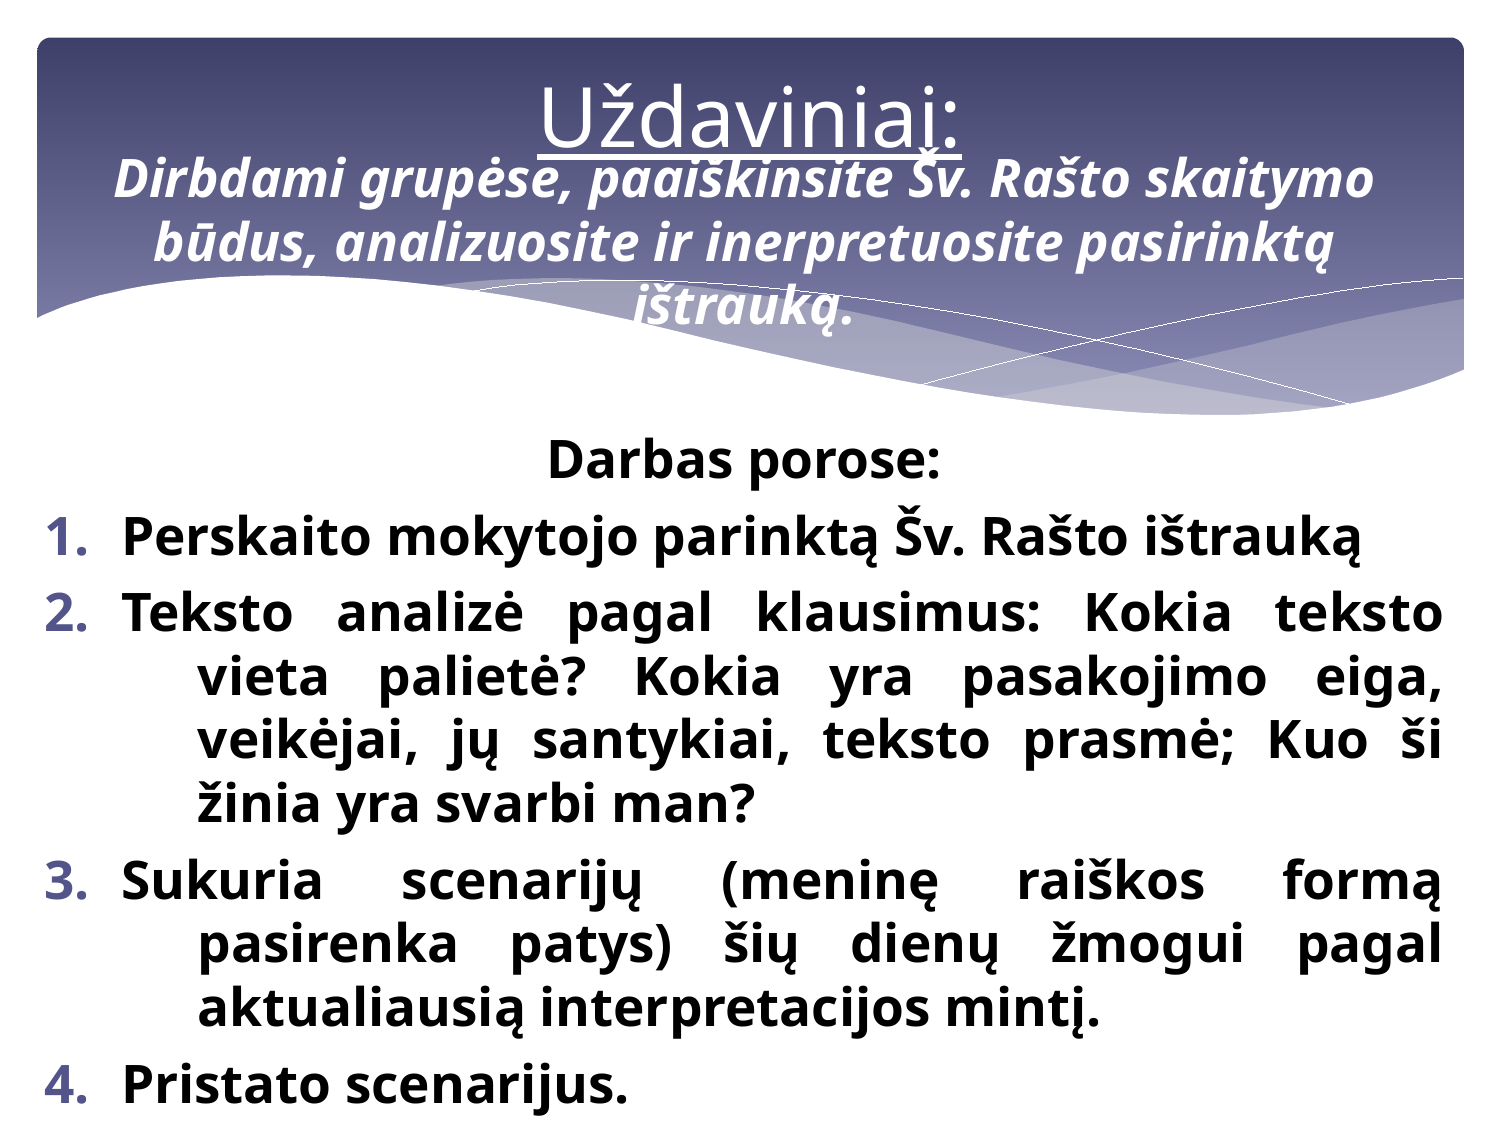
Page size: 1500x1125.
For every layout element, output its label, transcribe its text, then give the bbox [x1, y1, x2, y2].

list Dirbdami grupėse, paaiškinsite Šv. Rašto skaitymo būdus, analizuosite ir inerpretuosite pasirinktą ištrauką. Darbas porose: Perskaito mokytojo parinktą Šv. Rašto ištrauką Teksto analizė pagal klausimus: Kokia teksto vieta palietė? Kokia yra pasakojimo eiga, veikėjai, jų santykiai, teksto prasmė; Kuo ši žinia yra svarbi man? Sukuria scenarijų (meninę raiškos formą pasirenka patys) šių dienų žmogui pagal aktualiausią interpretacijos mintį. Pristato scenarijus. [29, 137, 1459, 1125]
title Uždaviniai: [75, 55, 1426, 173]
